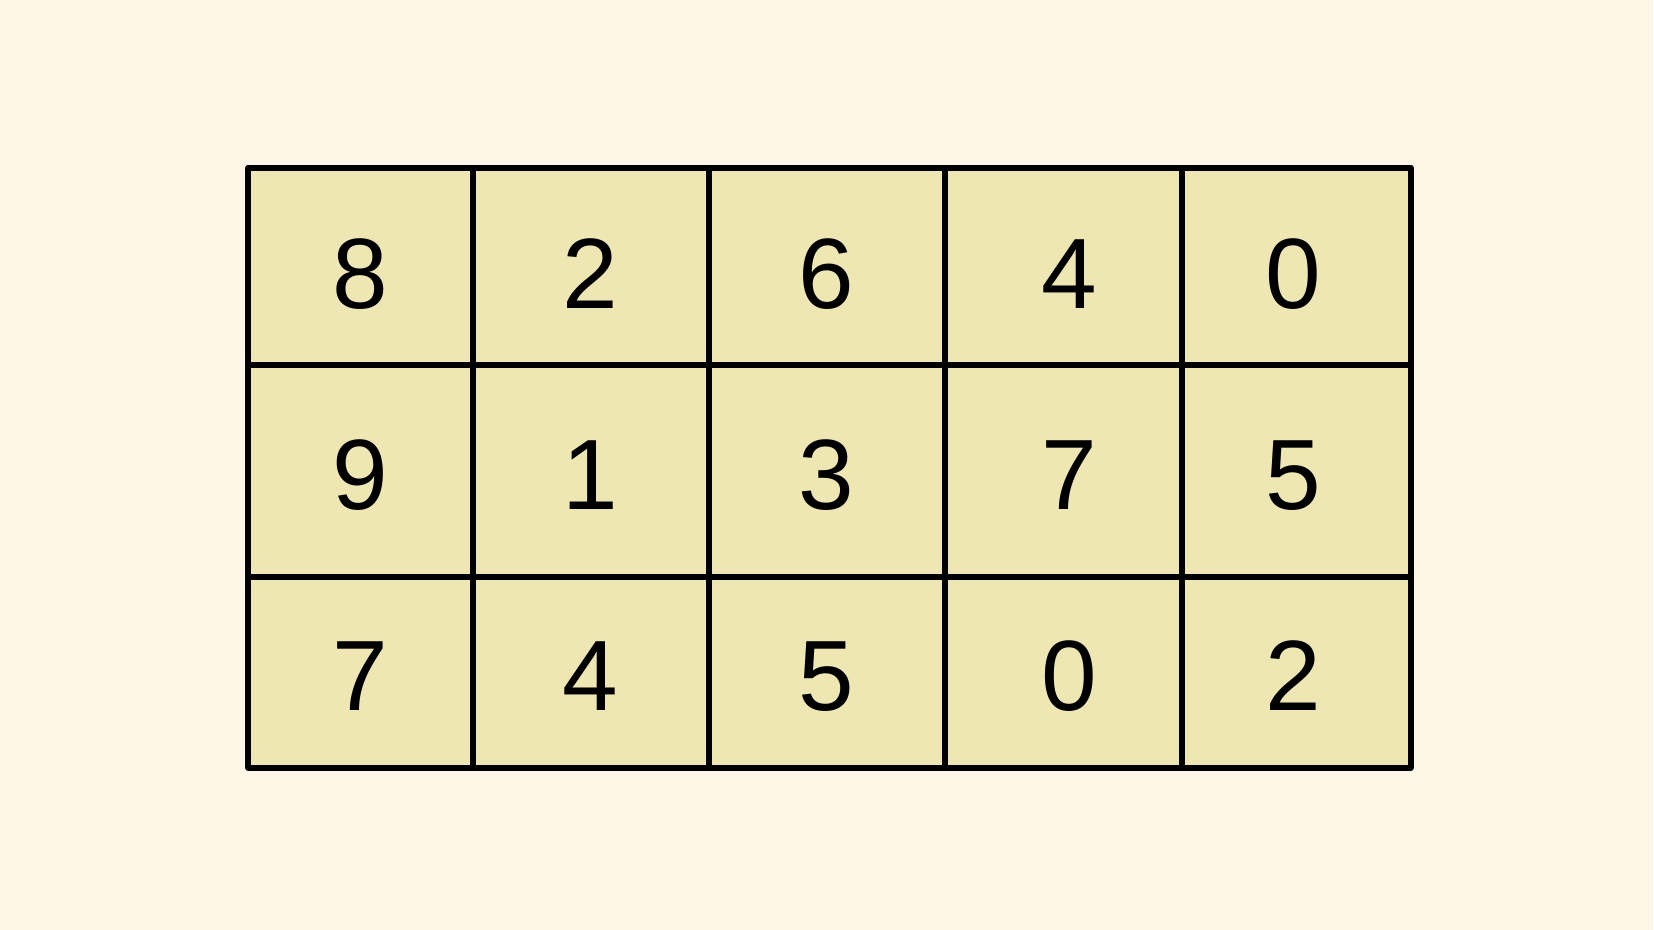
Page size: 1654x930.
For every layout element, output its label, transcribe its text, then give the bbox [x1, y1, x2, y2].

text_box 0 [1250, 211, 1336, 338]
text_box [476, 167, 711, 362]
text_box 7 [317, 612, 403, 740]
text_box 7 [1026, 411, 1112, 539]
text_box 0 [1026, 612, 1112, 740]
text_box 5 [1250, 412, 1336, 539]
text_box [476, 368, 706, 574]
text_box 8 [317, 210, 403, 338]
text_box [1185, 368, 1411, 574]
text_box 6 [784, 211, 870, 338]
text_box [248, 363, 470, 574]
text_box [712, 580, 942, 768]
text_box 2 [548, 211, 634, 338]
text_box [948, 167, 1184, 362]
text_box [712, 368, 942, 574]
text_box 3 [784, 411, 870, 539]
text_box [1185, 580, 1411, 768]
text_box 9 [317, 411, 403, 539]
text_box [248, 575, 470, 768]
text_box [1185, 167, 1411, 362]
text_box [476, 580, 706, 768]
text_box [712, 167, 947, 362]
text_box [248, 167, 475, 362]
text_box 2 [1250, 612, 1336, 740]
text_box 1 [548, 411, 634, 539]
text_box 5 [784, 612, 870, 740]
text_box [948, 580, 1179, 768]
text_box 4 [548, 612, 634, 740]
text_box 4 [1026, 211, 1112, 338]
text_box [948, 368, 1179, 574]
